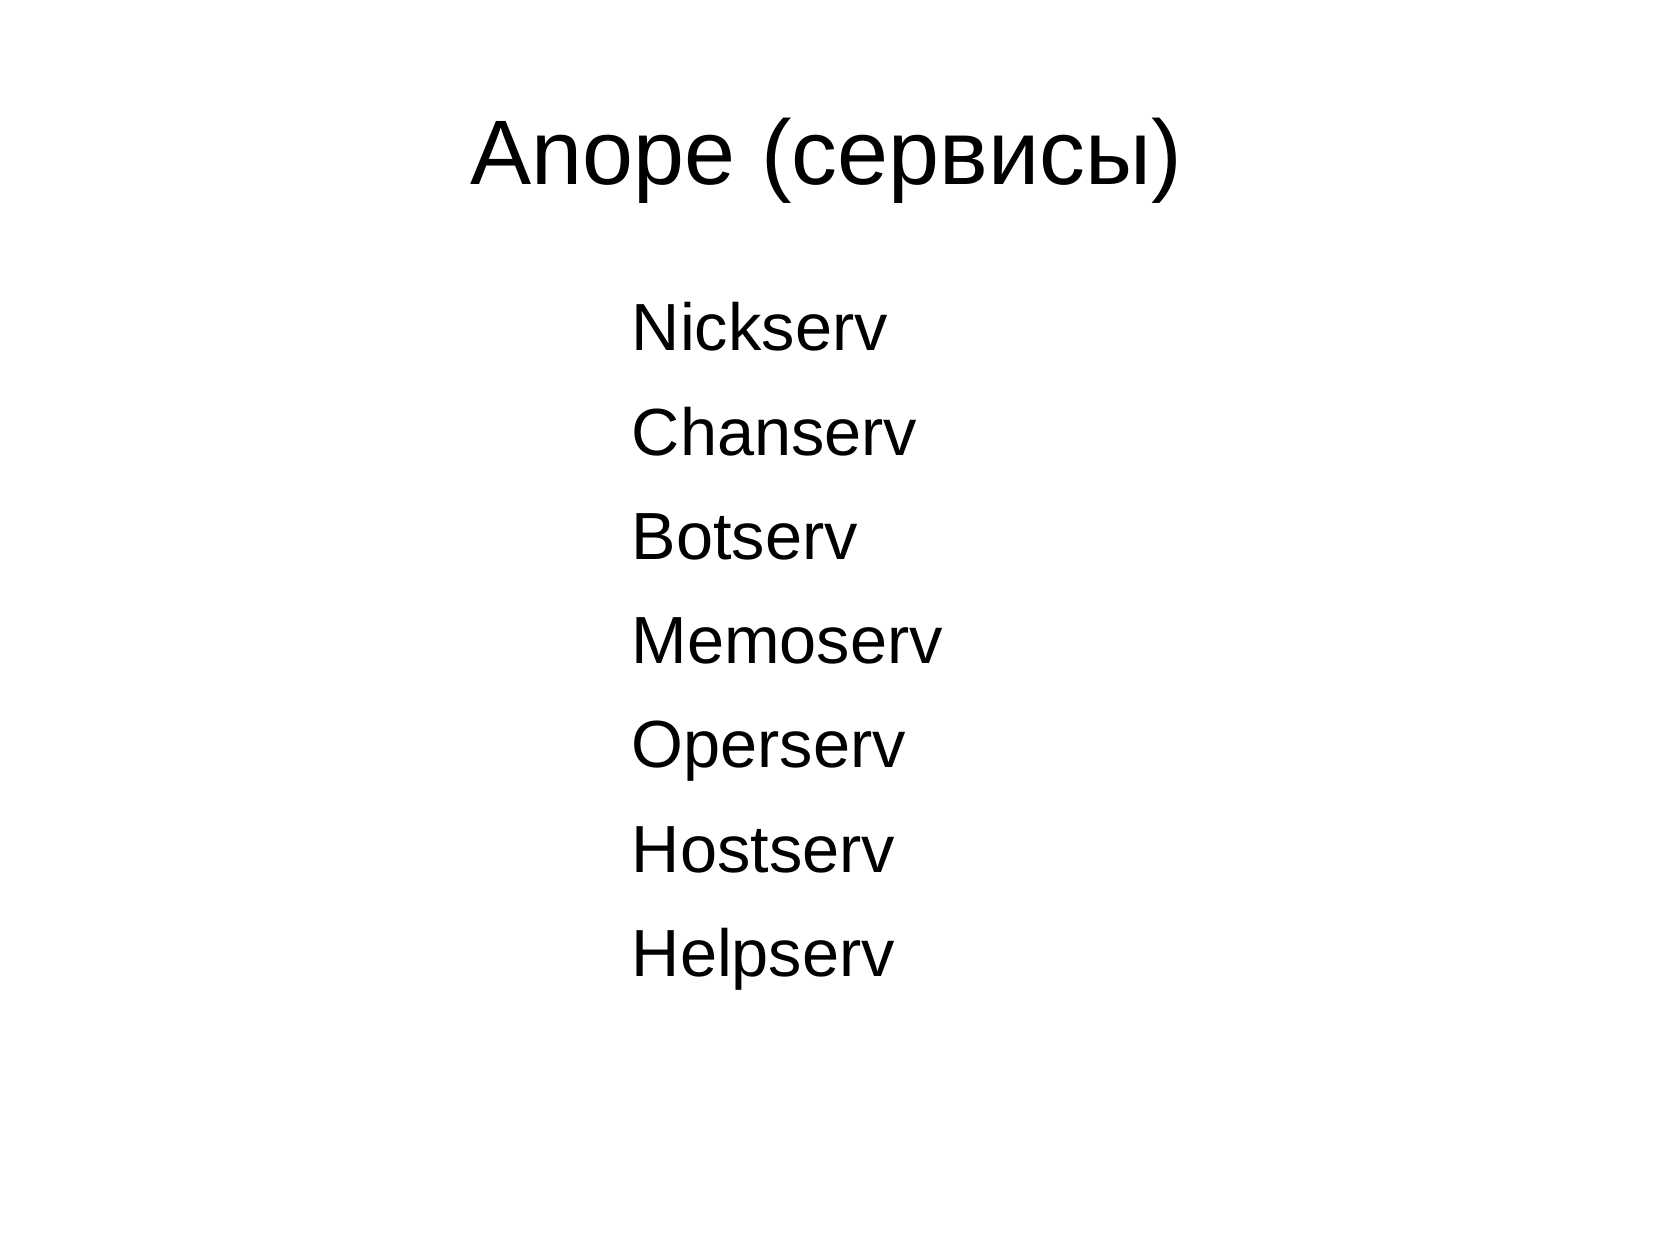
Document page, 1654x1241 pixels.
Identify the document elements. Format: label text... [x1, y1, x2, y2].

title Anope (сервисы) [82, 49, 1571, 257]
list Nickserv Chanserv Botserv Memoserv Operserv Hostserv Helpserv [82, 290, 1571, 1094]
